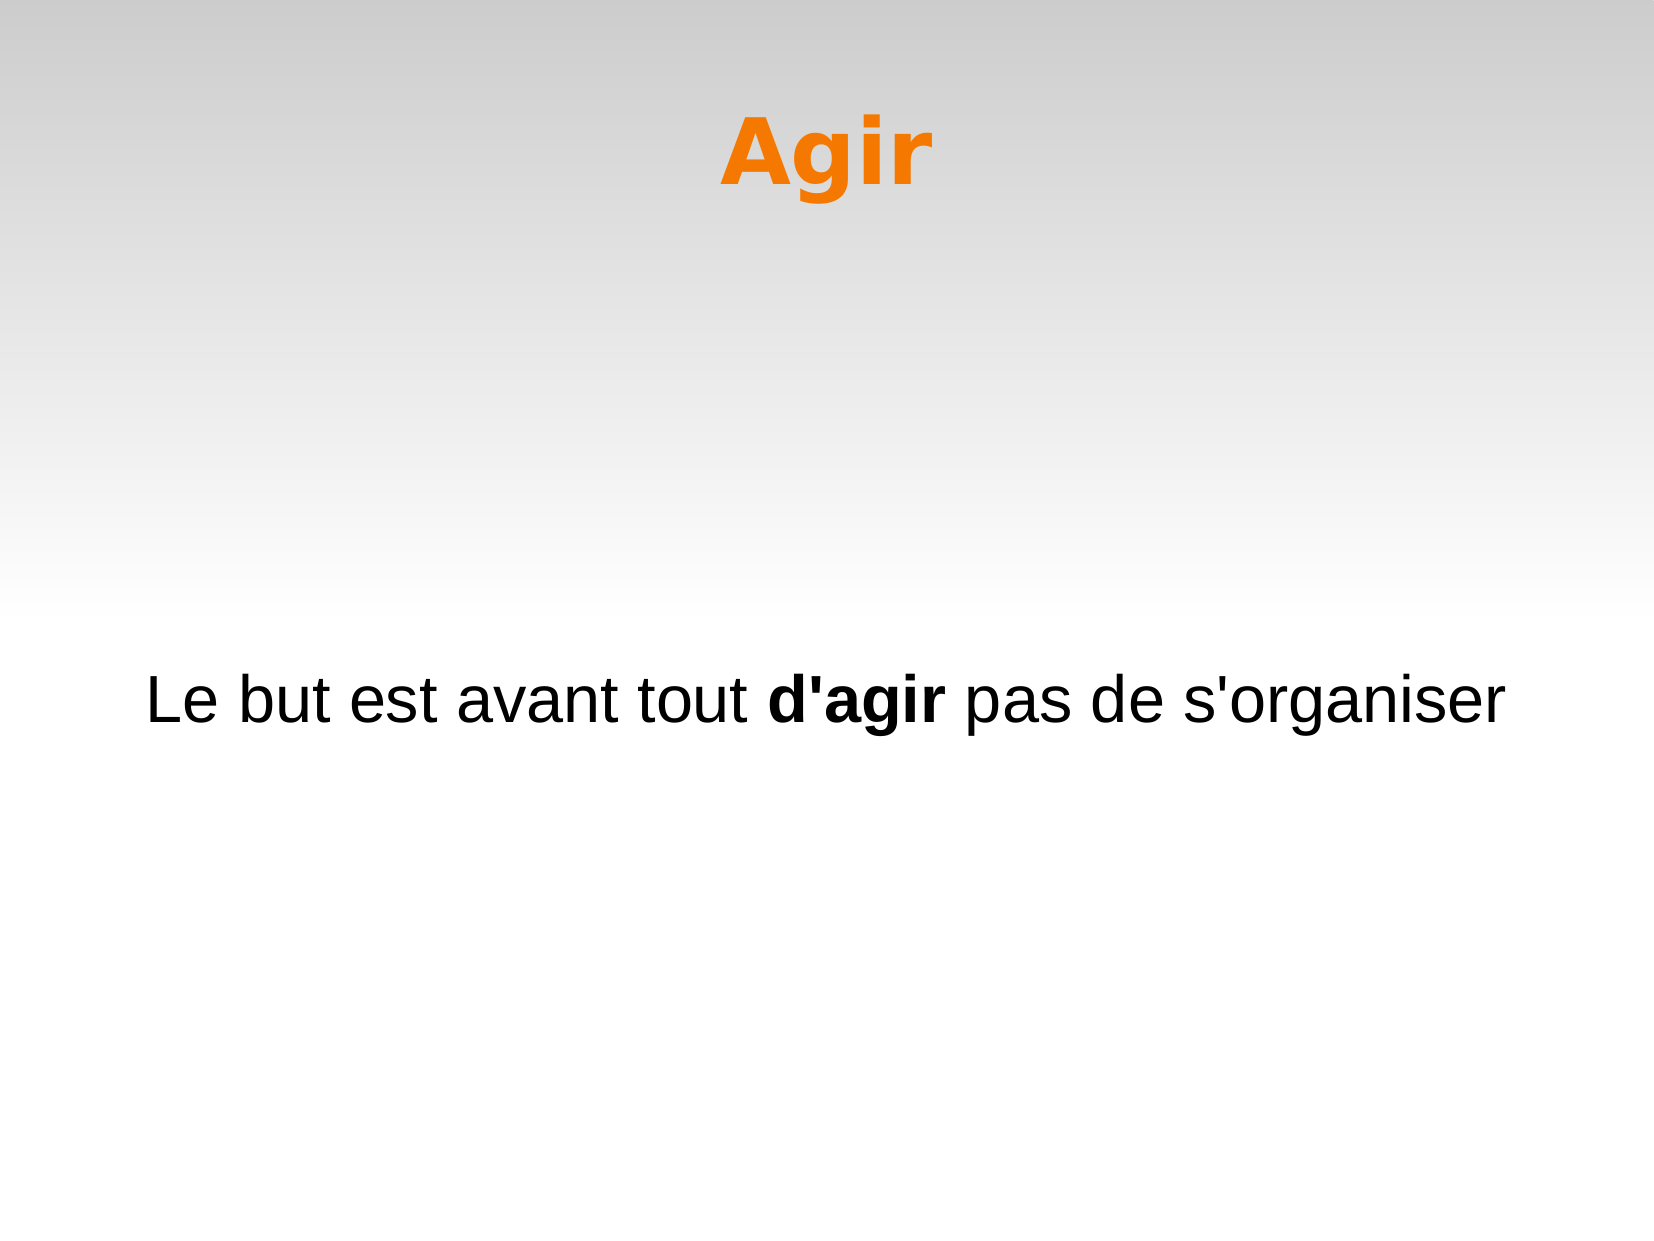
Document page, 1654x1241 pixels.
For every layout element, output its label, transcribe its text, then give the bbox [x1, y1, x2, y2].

title Agir [82, 49, 1571, 257]
subtitle Le but est avant tout d'agir pas de s'organiser [82, 297, 1571, 1102]
